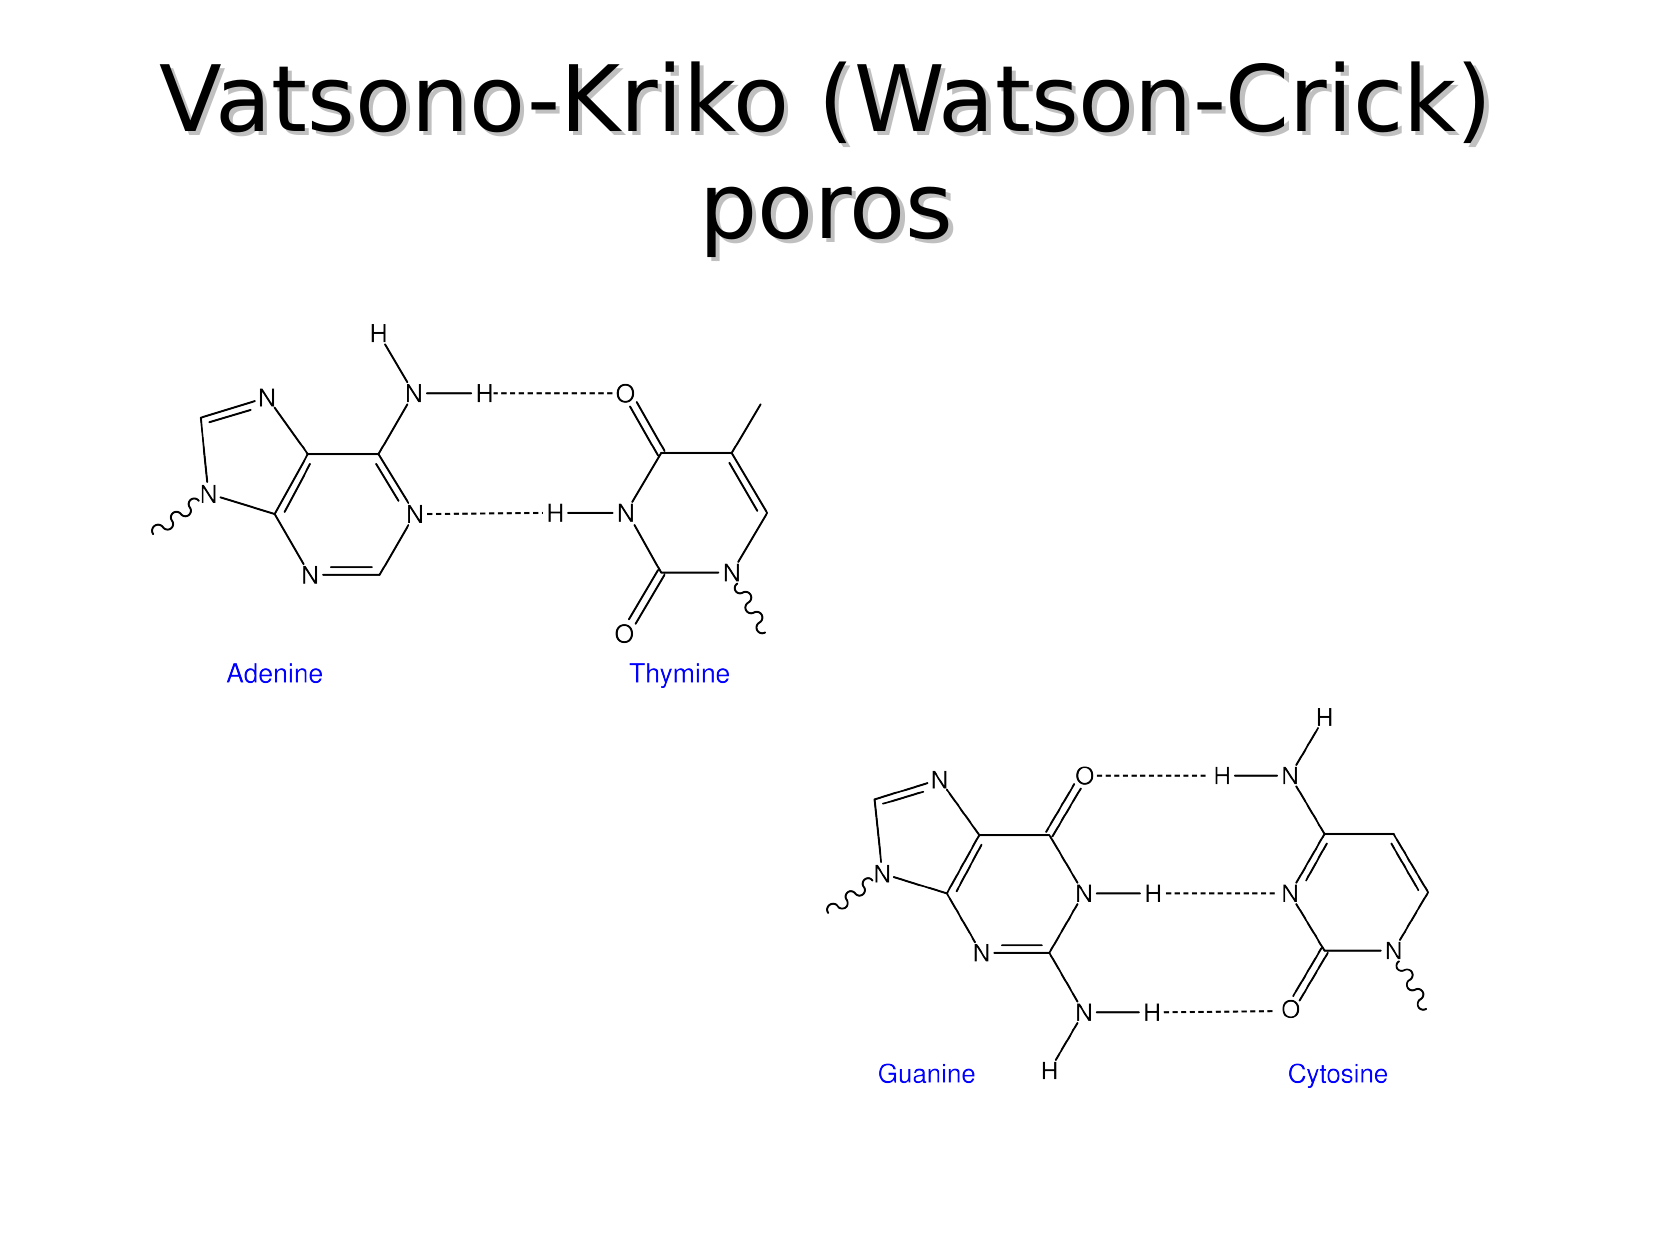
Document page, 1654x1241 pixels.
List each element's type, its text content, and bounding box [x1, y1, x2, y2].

picture [826, 708, 1429, 1088]
title Vatsono-Kriko (Watson-Crick) poros [82, 45, 1571, 261]
picture [151, 324, 768, 688]
